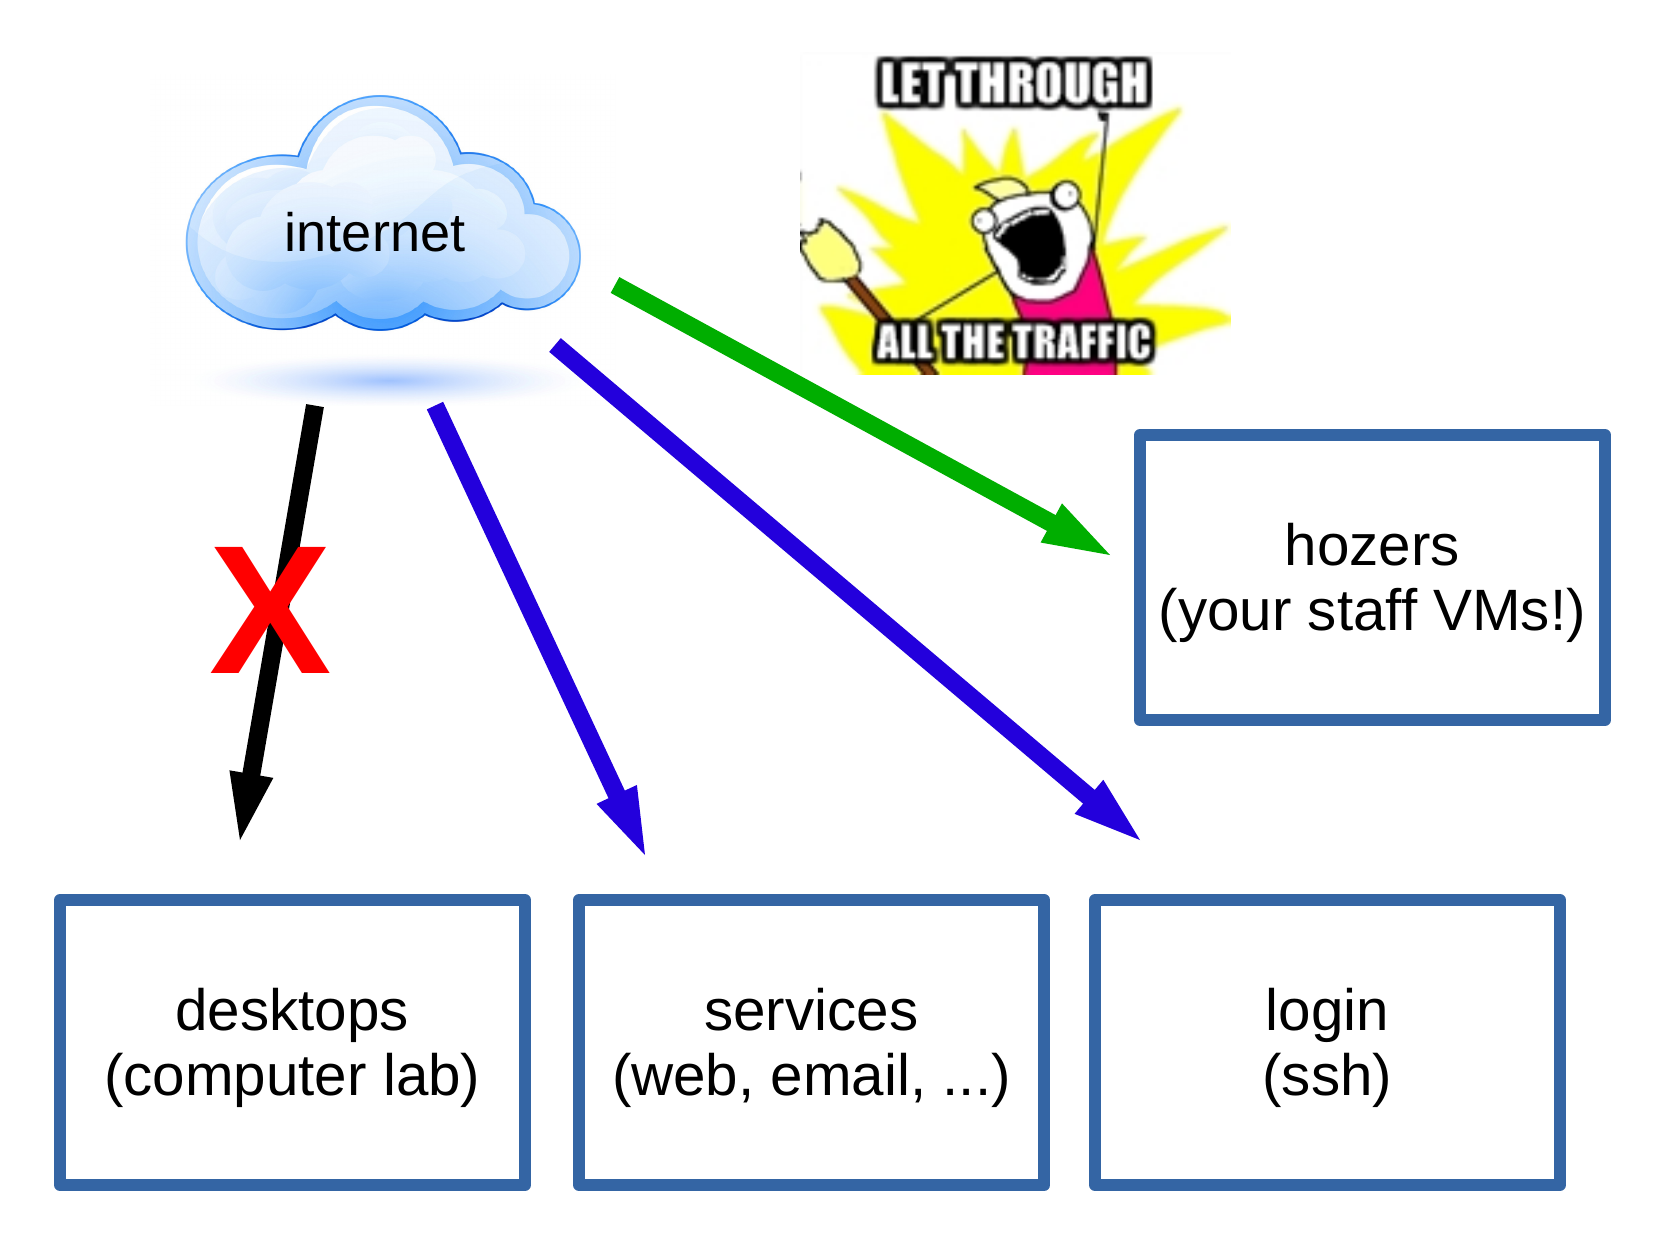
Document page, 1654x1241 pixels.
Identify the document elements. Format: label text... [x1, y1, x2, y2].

text_box login (ssh) [1095, 900, 1561, 1186]
picture [150, 74, 616, 406]
text_box X [490, 500, 571, 673]
text_box services (web, email, ...) [579, 900, 1045, 1186]
text_box hozers (your staff VMs!) [1140, 435, 1606, 721]
text_box internet [270, 194, 796, 271]
text_box desktops (computer lab) [60, 900, 526, 1186]
text_box X [195, 500, 571, 721]
picture [800, 52, 1231, 376]
